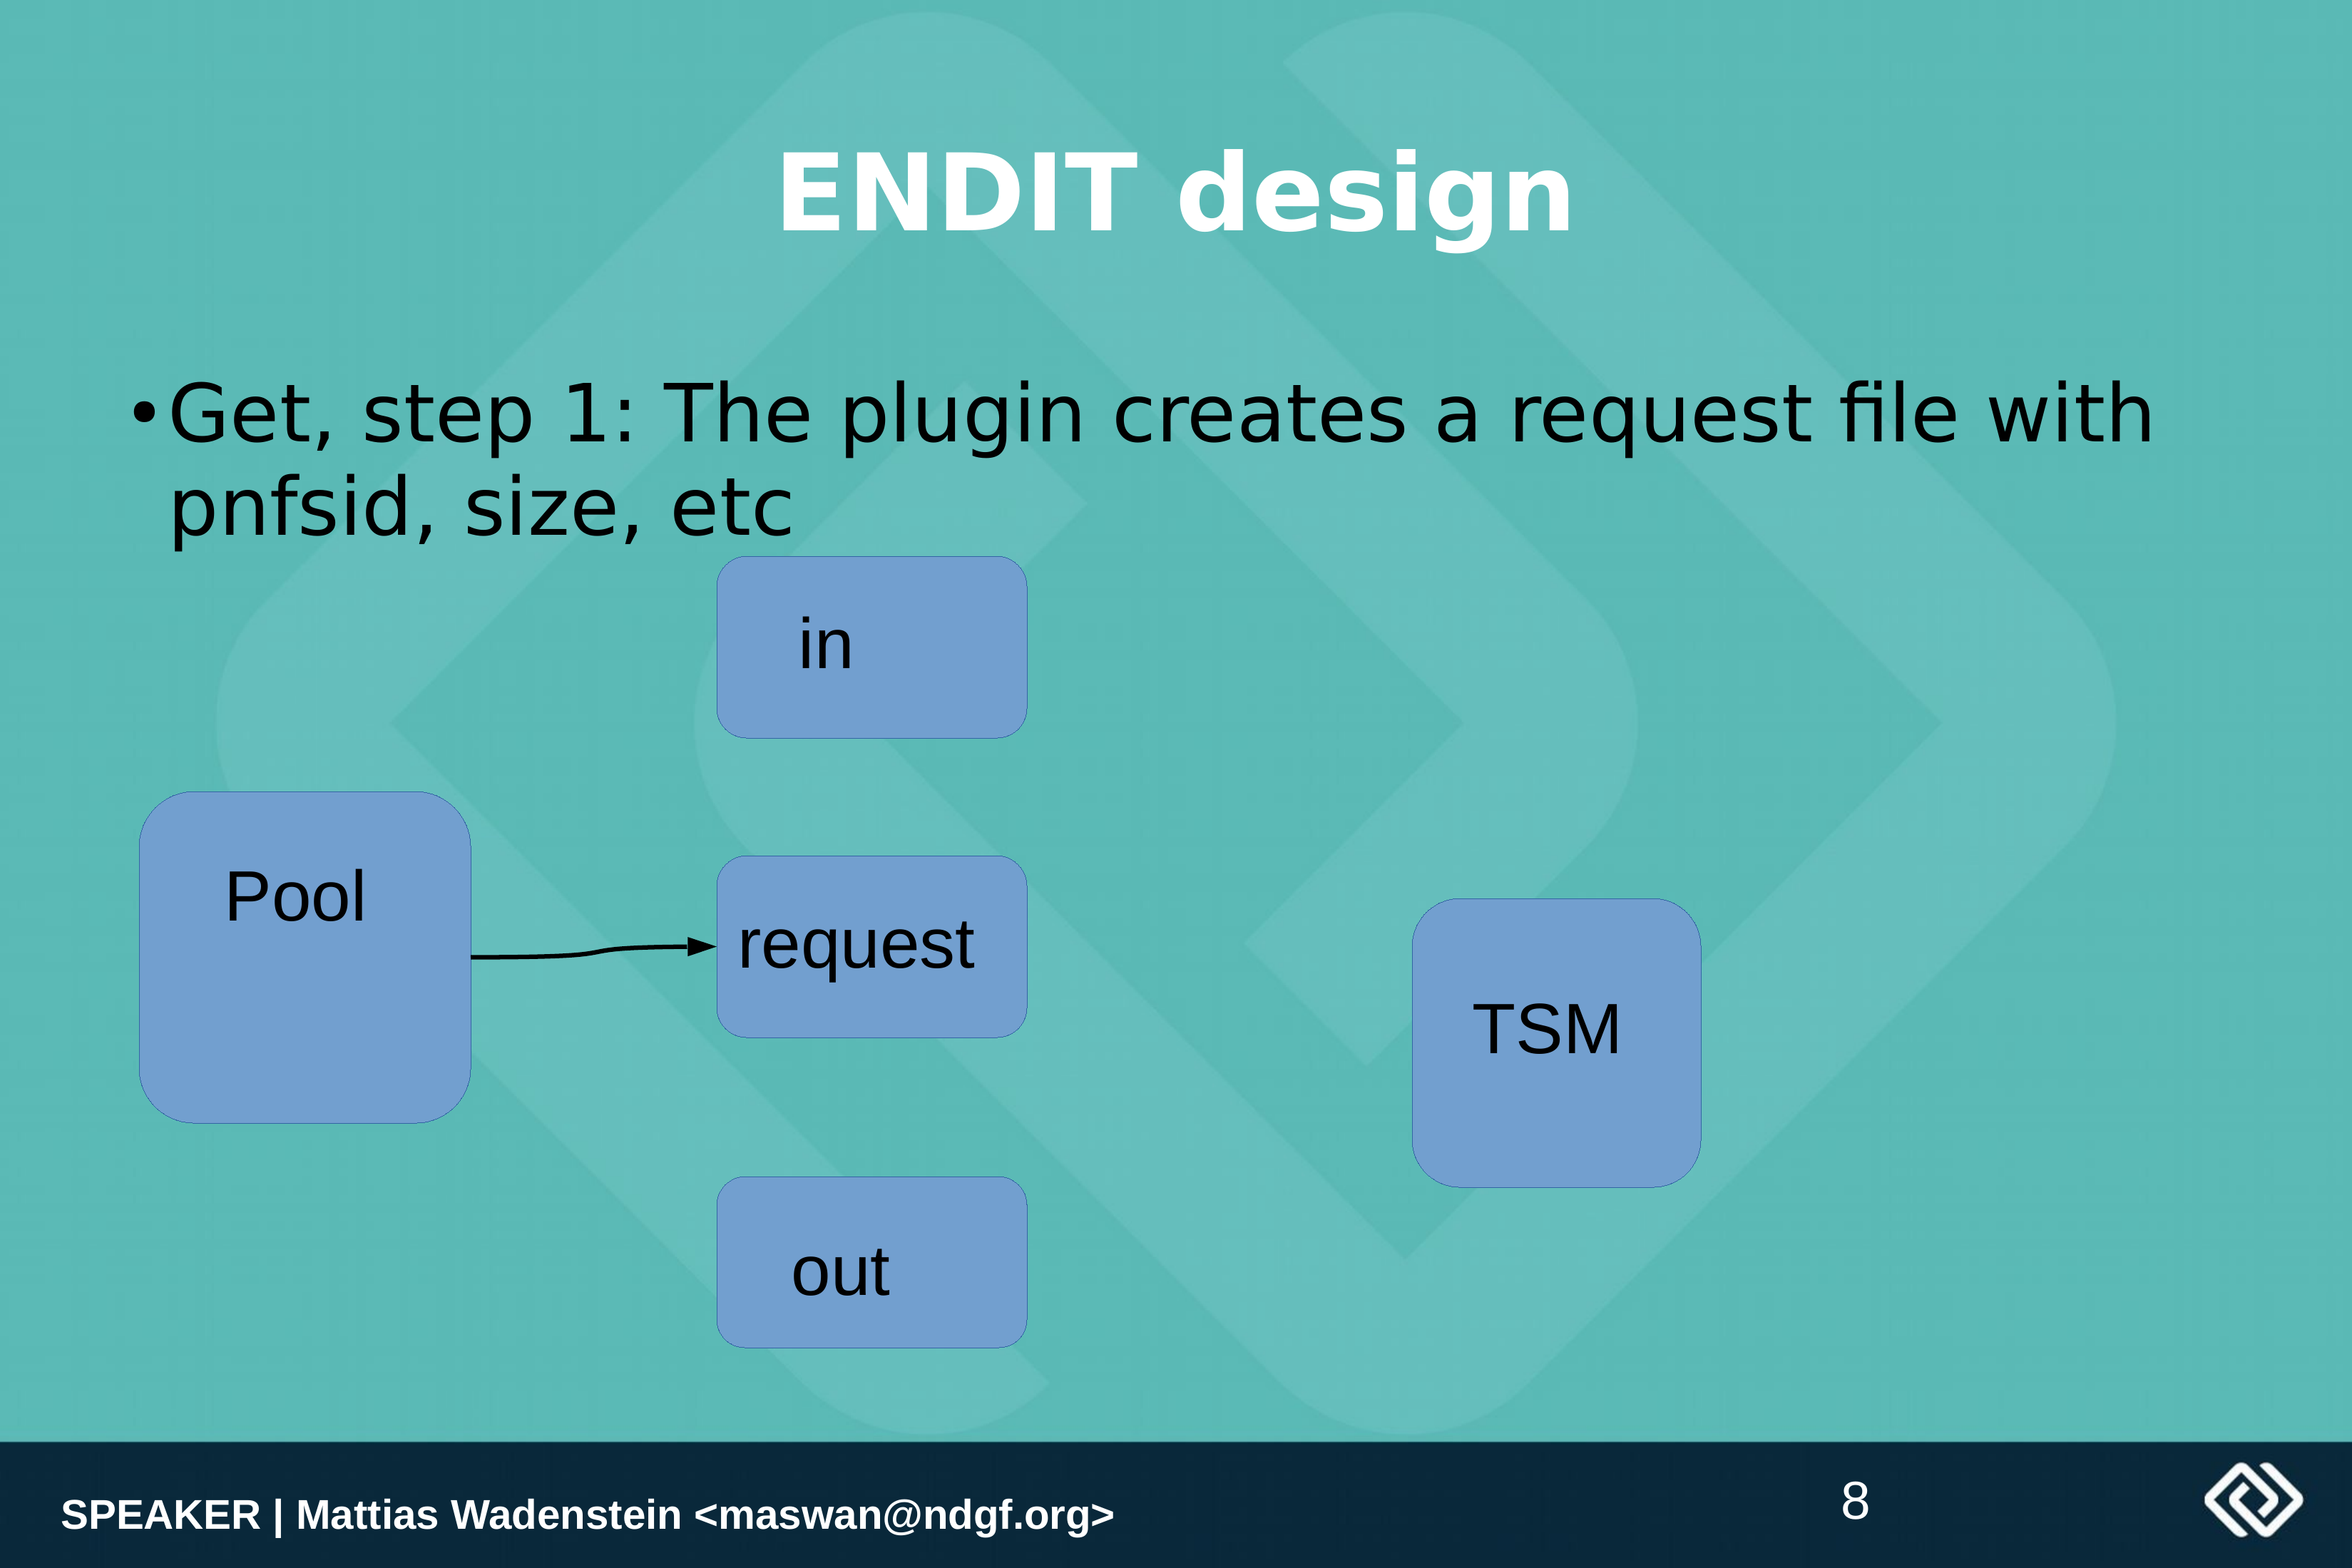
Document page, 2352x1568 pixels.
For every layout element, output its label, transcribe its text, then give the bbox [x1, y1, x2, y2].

text_box [1412, 898, 1702, 1188]
text_box TSM [1462, 984, 1634, 1075]
list Get, step 1: The plugin creates a request file with pnfsid, size, etc [117, 367, 2234, 1276]
text_box [717, 1177, 1028, 1348]
text_box Pool [214, 851, 378, 942]
text_box [717, 556, 1028, 739]
text_box [139, 791, 471, 1124]
picture [0, 0, 2352, 1442]
text_box in [788, 599, 953, 717]
text_box [717, 856, 1028, 1030]
text_box out [781, 1225, 901, 1316]
title ENDIT design [117, 62, 2234, 324]
picture [0, 1445, 2352, 1568]
text_box request [727, 898, 1028, 1069]
